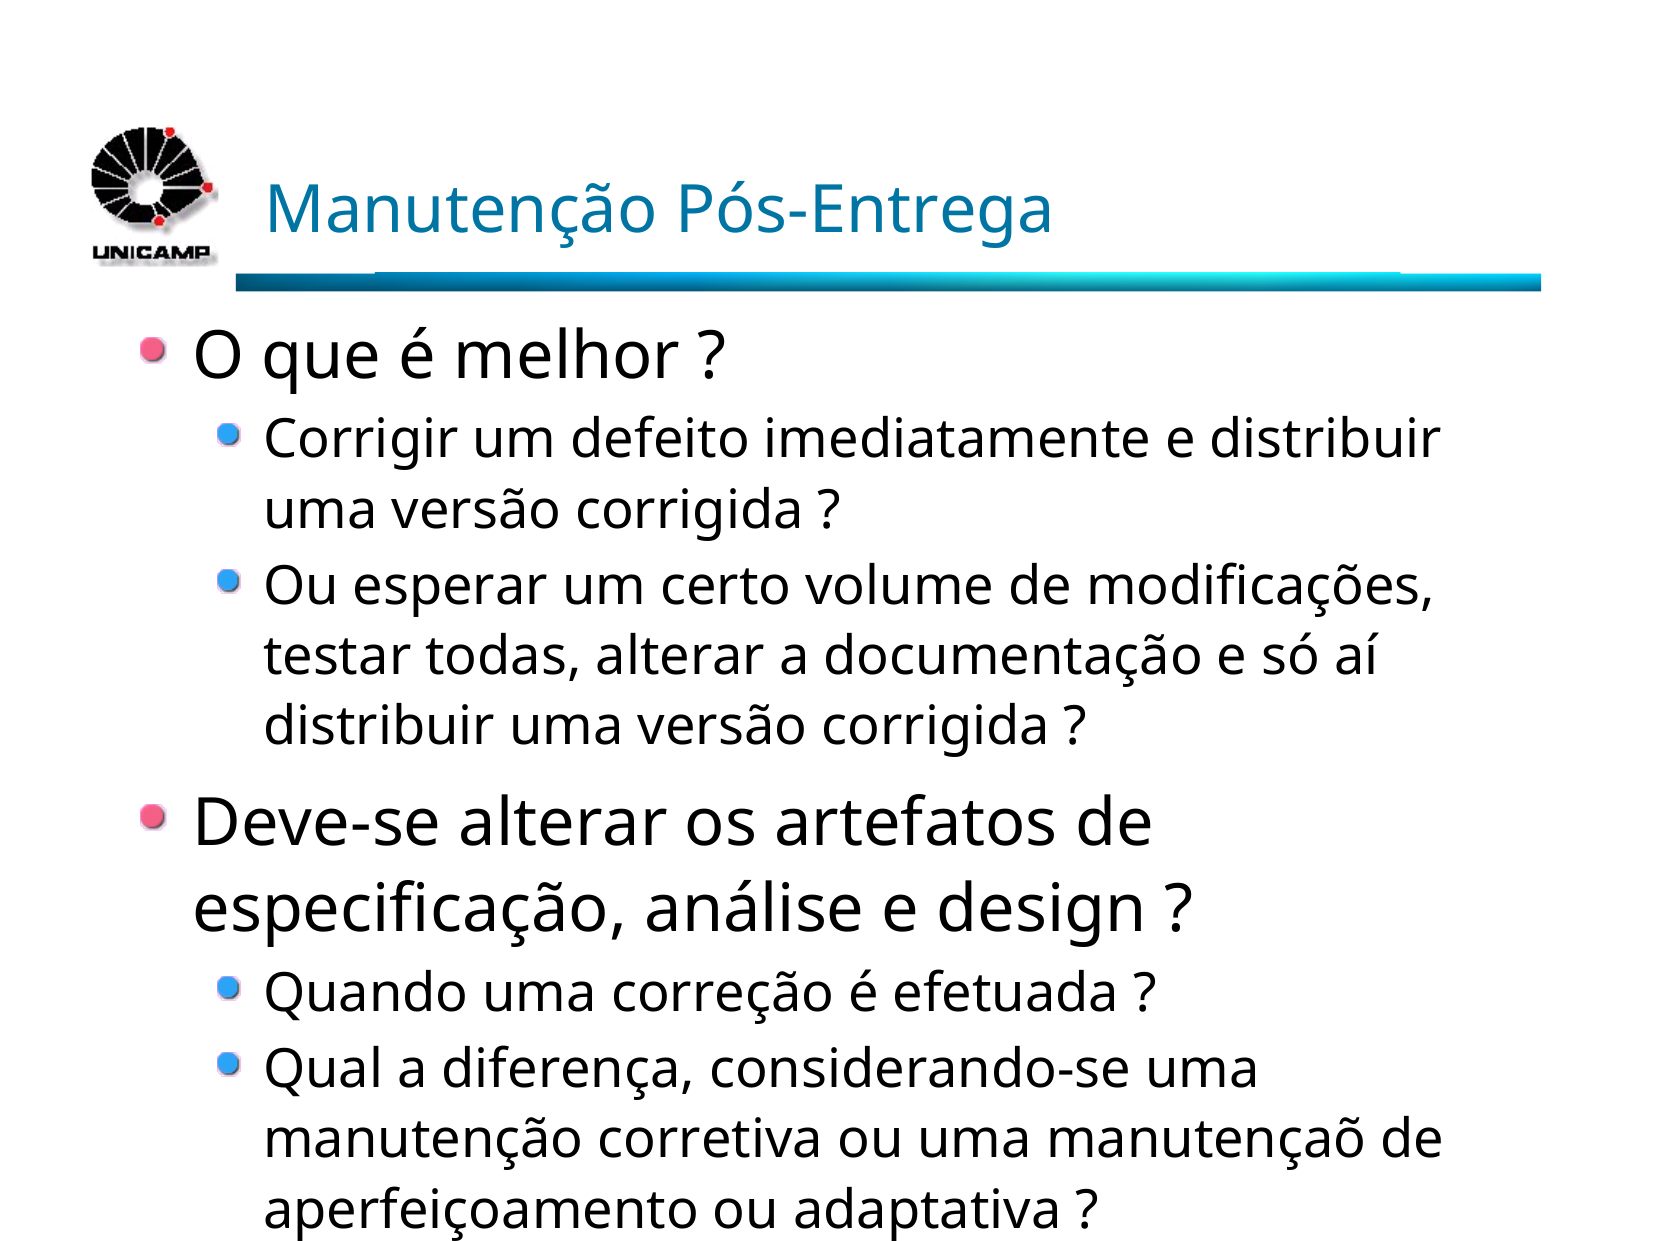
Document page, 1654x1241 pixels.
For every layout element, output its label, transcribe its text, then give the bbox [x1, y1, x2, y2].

picture [125, 272, 1654, 295]
list O que é melhor ? Corrigir um defeito imediatamente e distribuir uma versão corrigida ? Ou esperar um certo volume de modificações, testar todas, alterar a documentação e só aí distribuir uma versão corrigida ? Deve-se alterar os artefatos de especificação, análise e design ? Quando uma correção é efetuada ? Qual a diferença, considerando-se uma manutenção corretiva ou uma manutençaõ de aperfeiçoamento ou adaptativa ? [121, 309, 1534, 1167]
title Manutenção Pós-Entrega [264, 57, 1534, 250]
